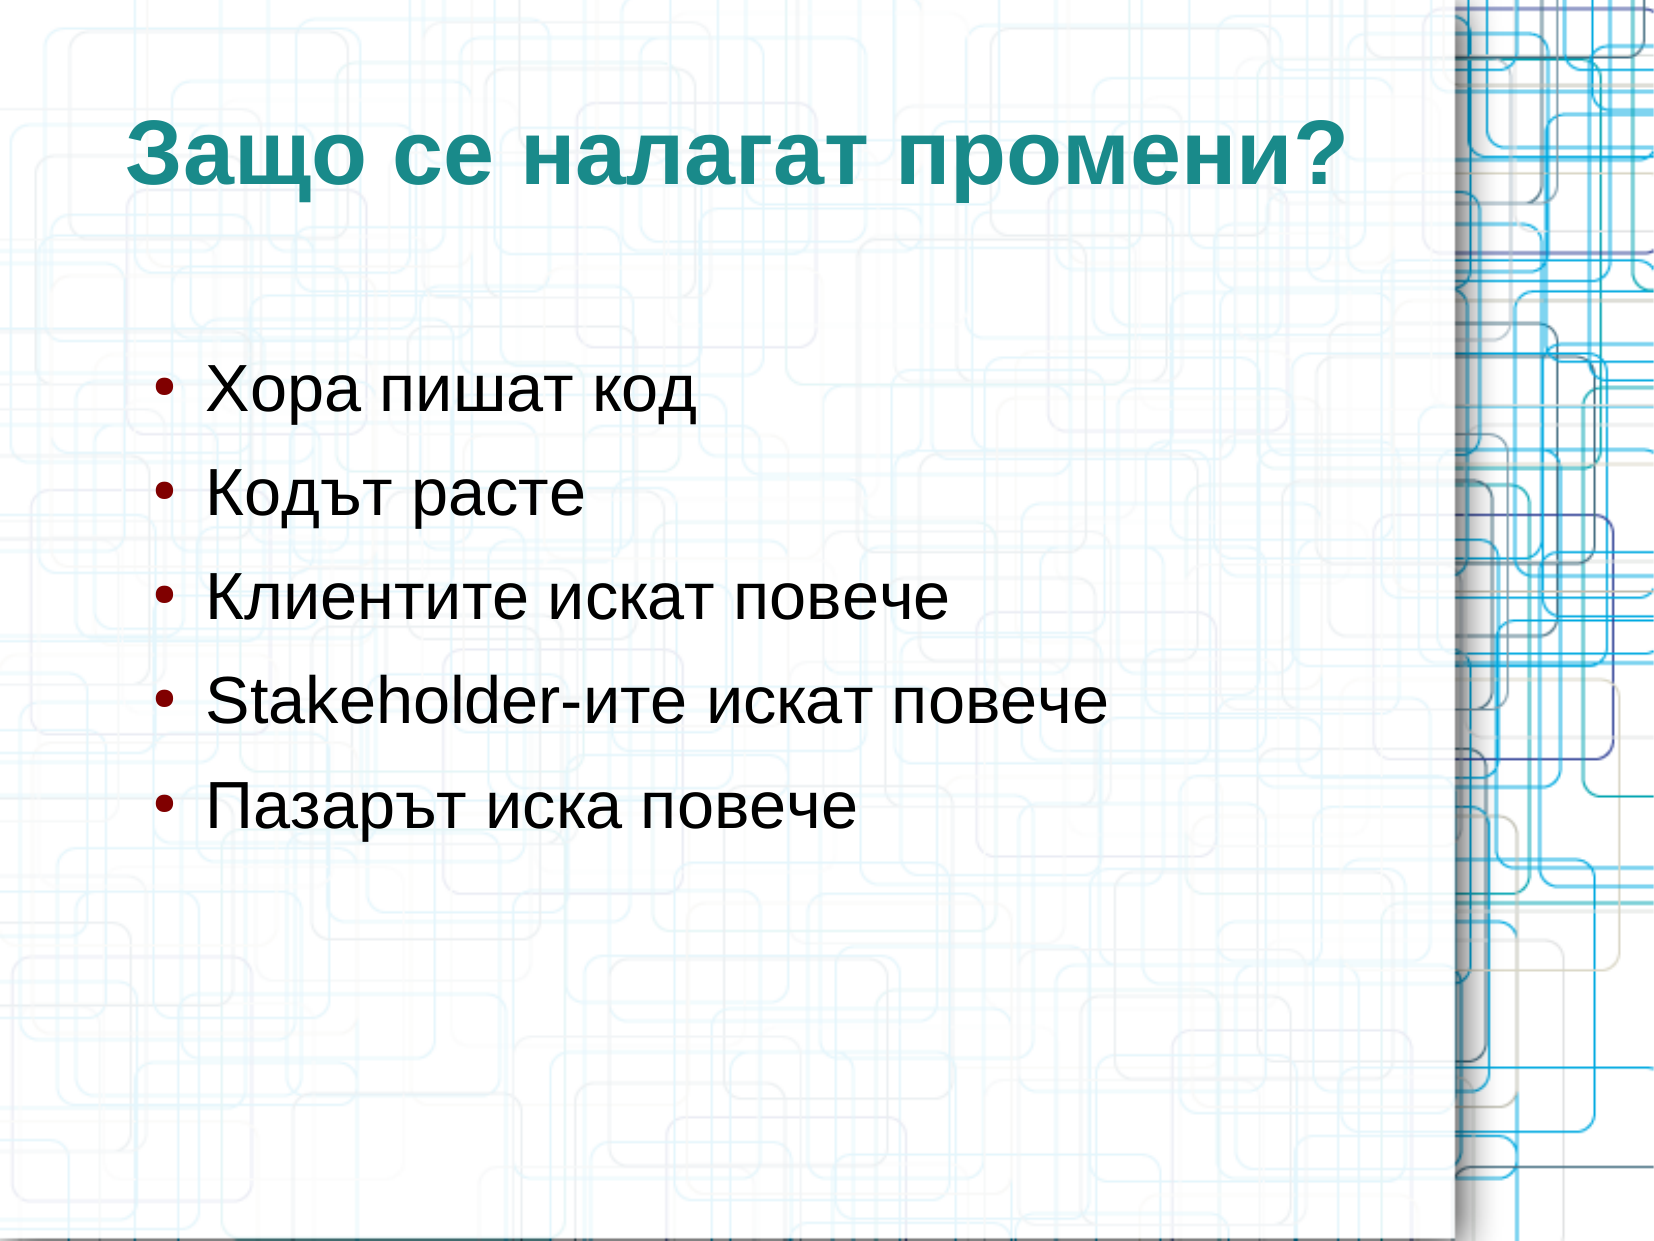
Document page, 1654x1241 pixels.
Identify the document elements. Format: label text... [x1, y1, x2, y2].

title Защо се налагат промени? [59, 49, 1418, 257]
picture [0, 0, 1654, 1241]
list Хора пишат код Кодът расте Клиентите искат повече Stakeholder-ите искат повече Пазарът иска повече [134, 350, 1516, 1133]
